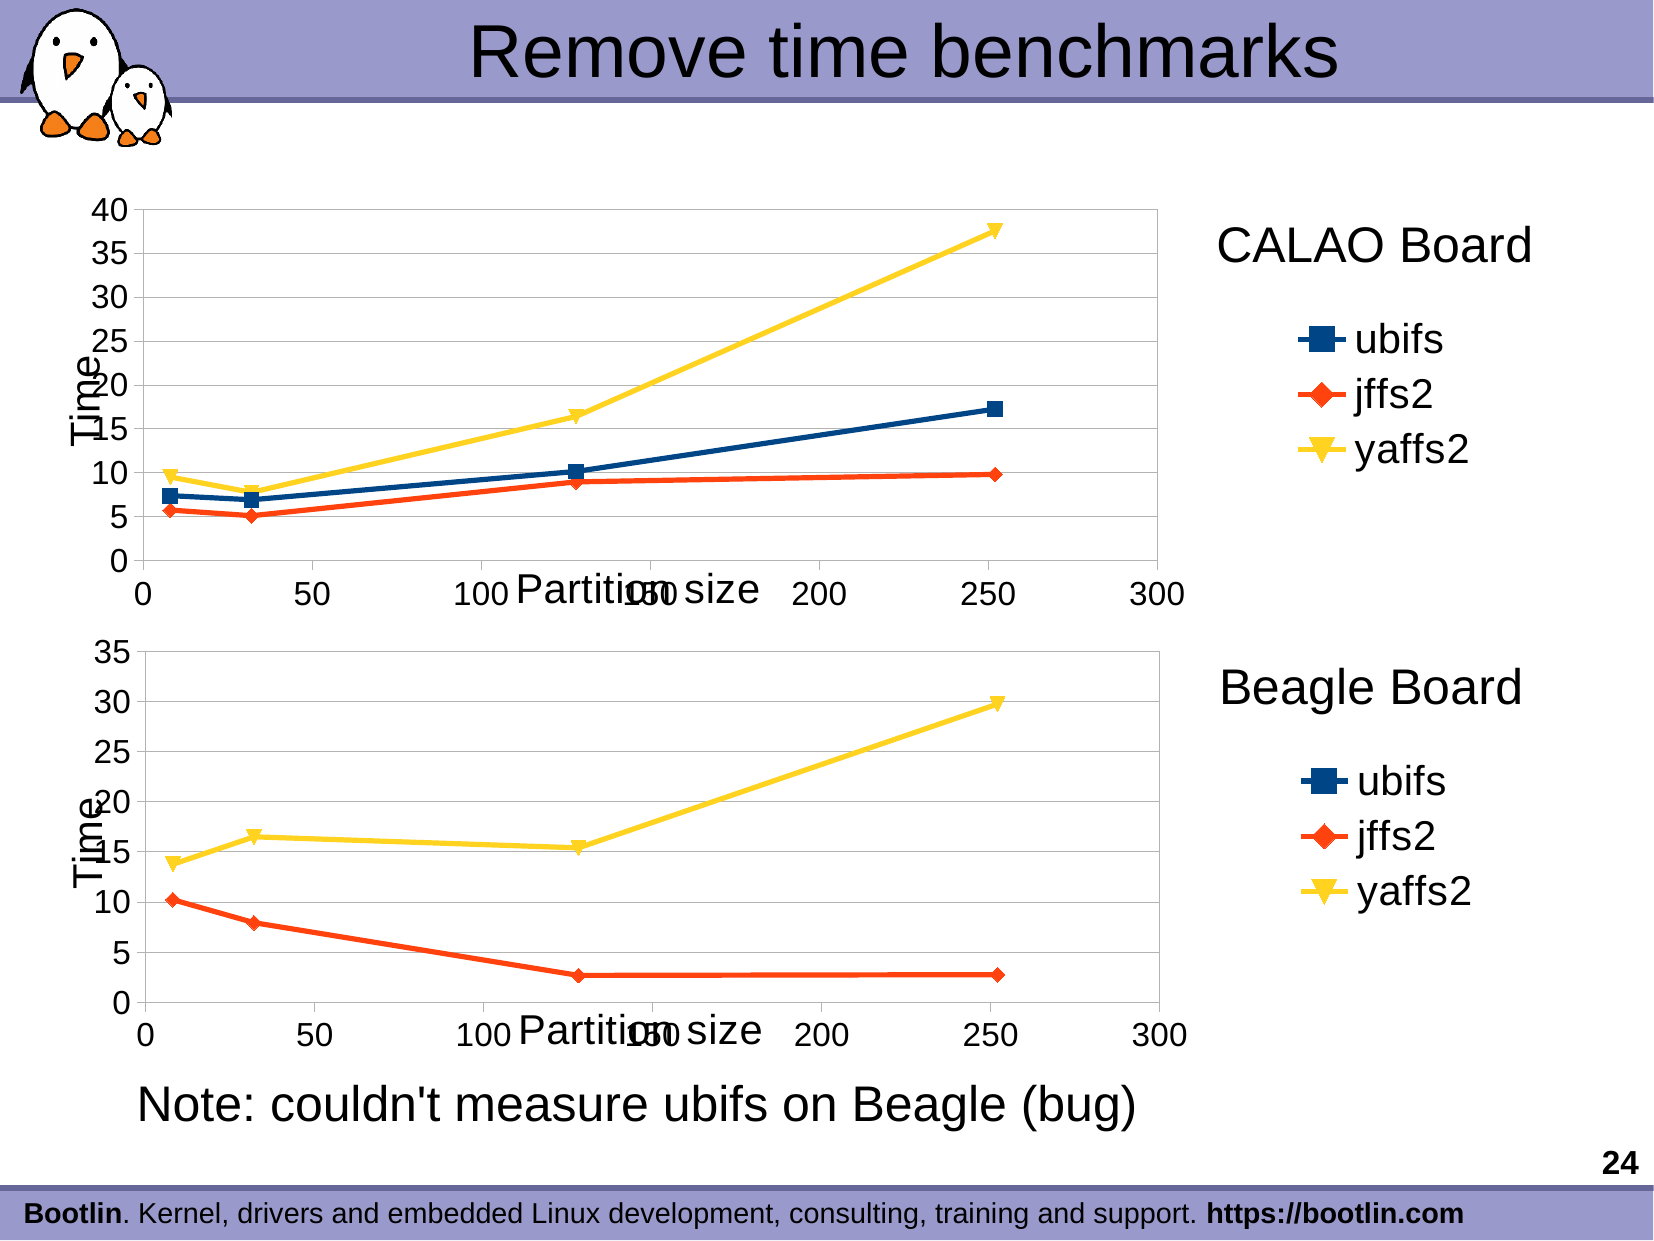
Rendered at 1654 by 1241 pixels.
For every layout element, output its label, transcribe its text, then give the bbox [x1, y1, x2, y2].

title Remove time benchmarks [178, 5, 1631, 97]
chart [49, 187, 1600, 625]
text_box Note: couldn't measure ubifs on Beagle (bug) [136, 1076, 1139, 1139]
chart [51, 629, 1602, 1067]
picture [20, 8, 172, 147]
